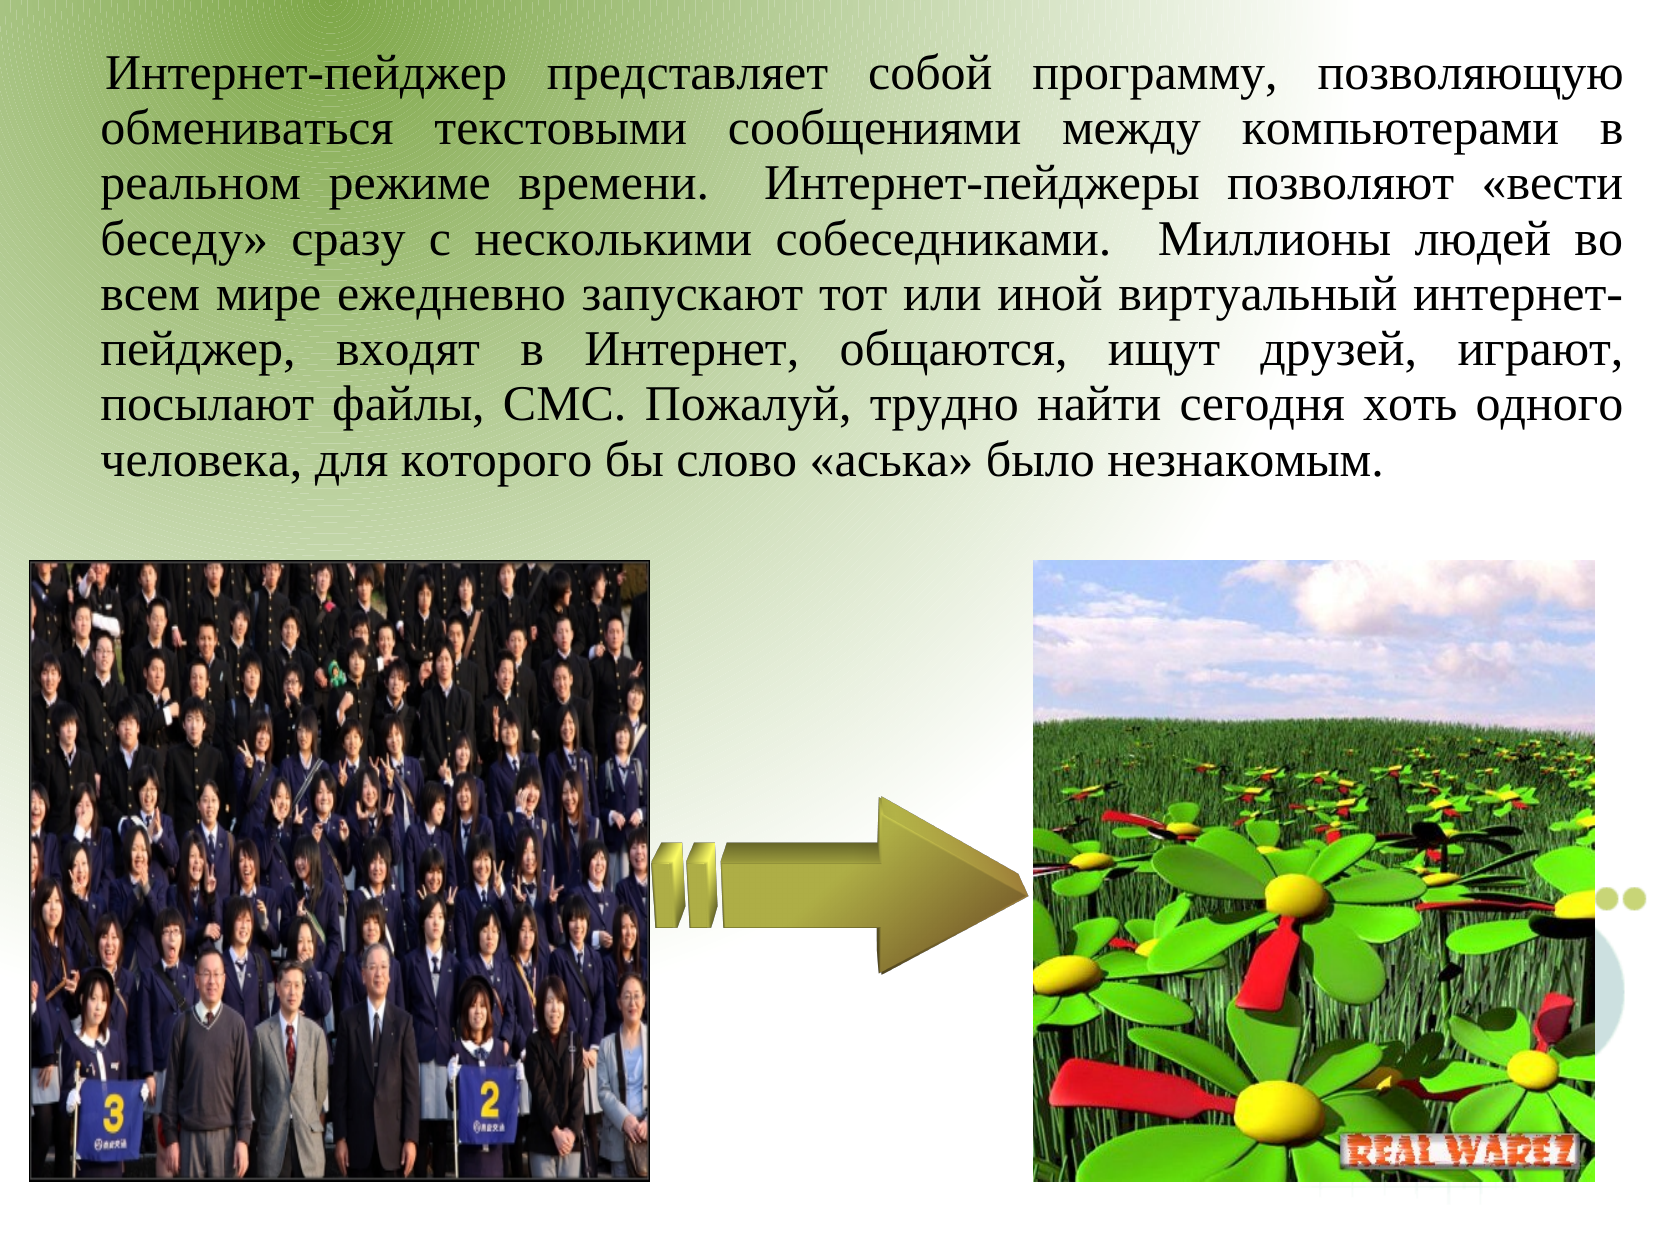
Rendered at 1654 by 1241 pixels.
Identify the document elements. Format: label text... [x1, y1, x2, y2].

subtitle Интернет-пейджер представляет собой программу, позволяющую обмениваться текстовыми сообщениями между компьютерами в реальном режиме времени. Интернет-пейджеры позволяют «вести беседу» сразу с несколькими собеседниками. Миллионы людей во всем мире ежедневно запускают тот или иной виртуальный интернет-пейджер, входят в Интернет, общаются, ищут друзей, играют, посылают файлы, СМС. Пожалуй, трудно найти сегодня хоть одного человека, для которого бы слово «аська» было незнакомым. [29, 29, 1625, 502]
picture [1033, 560, 1654, 1211]
picture [29, 560, 650, 1182]
